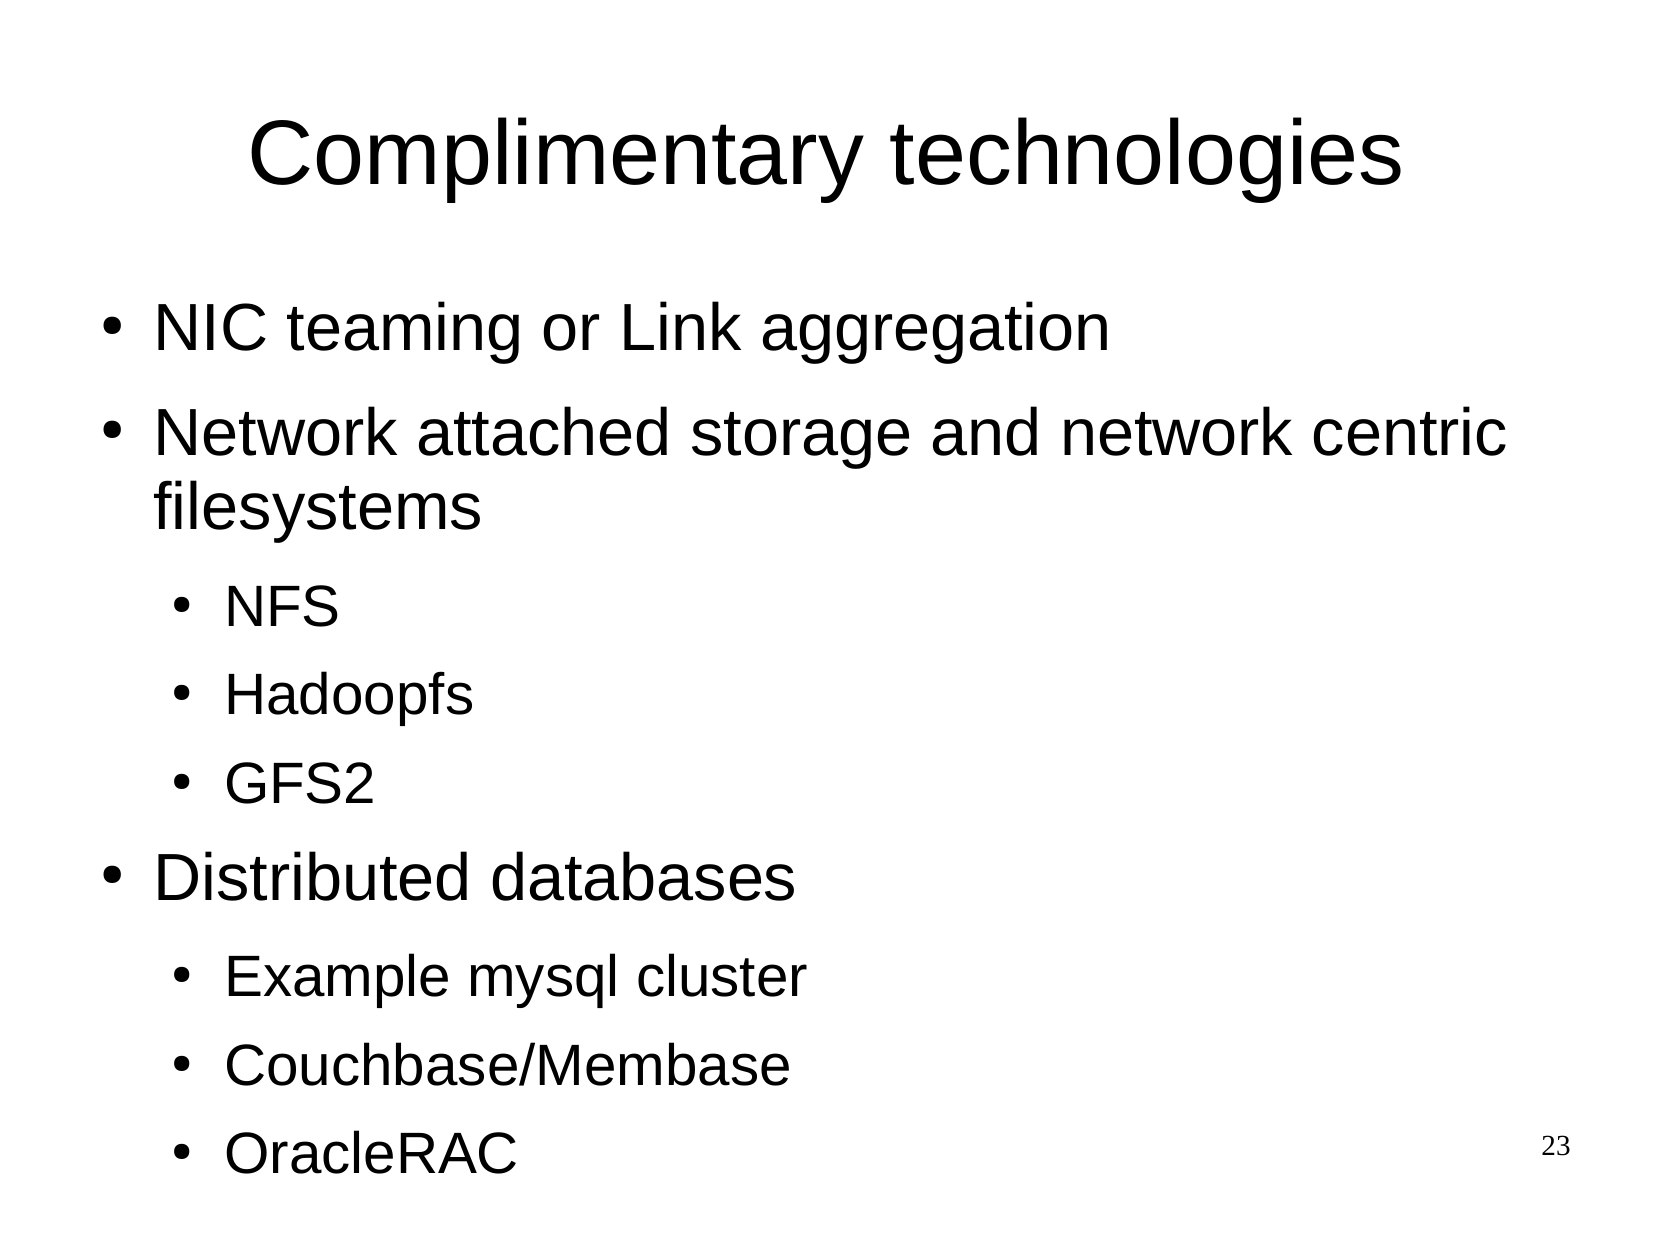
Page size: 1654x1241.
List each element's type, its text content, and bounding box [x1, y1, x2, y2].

title Complimentary technologies [82, 49, 1571, 257]
list NIC teaming or Link aggregation Network attached storage and network centric filesystems NFS Hadoopfs GFS2 Distributed databases Example mysql cluster Couchbase/Membase OracleRAC [82, 290, 1571, 1241]
